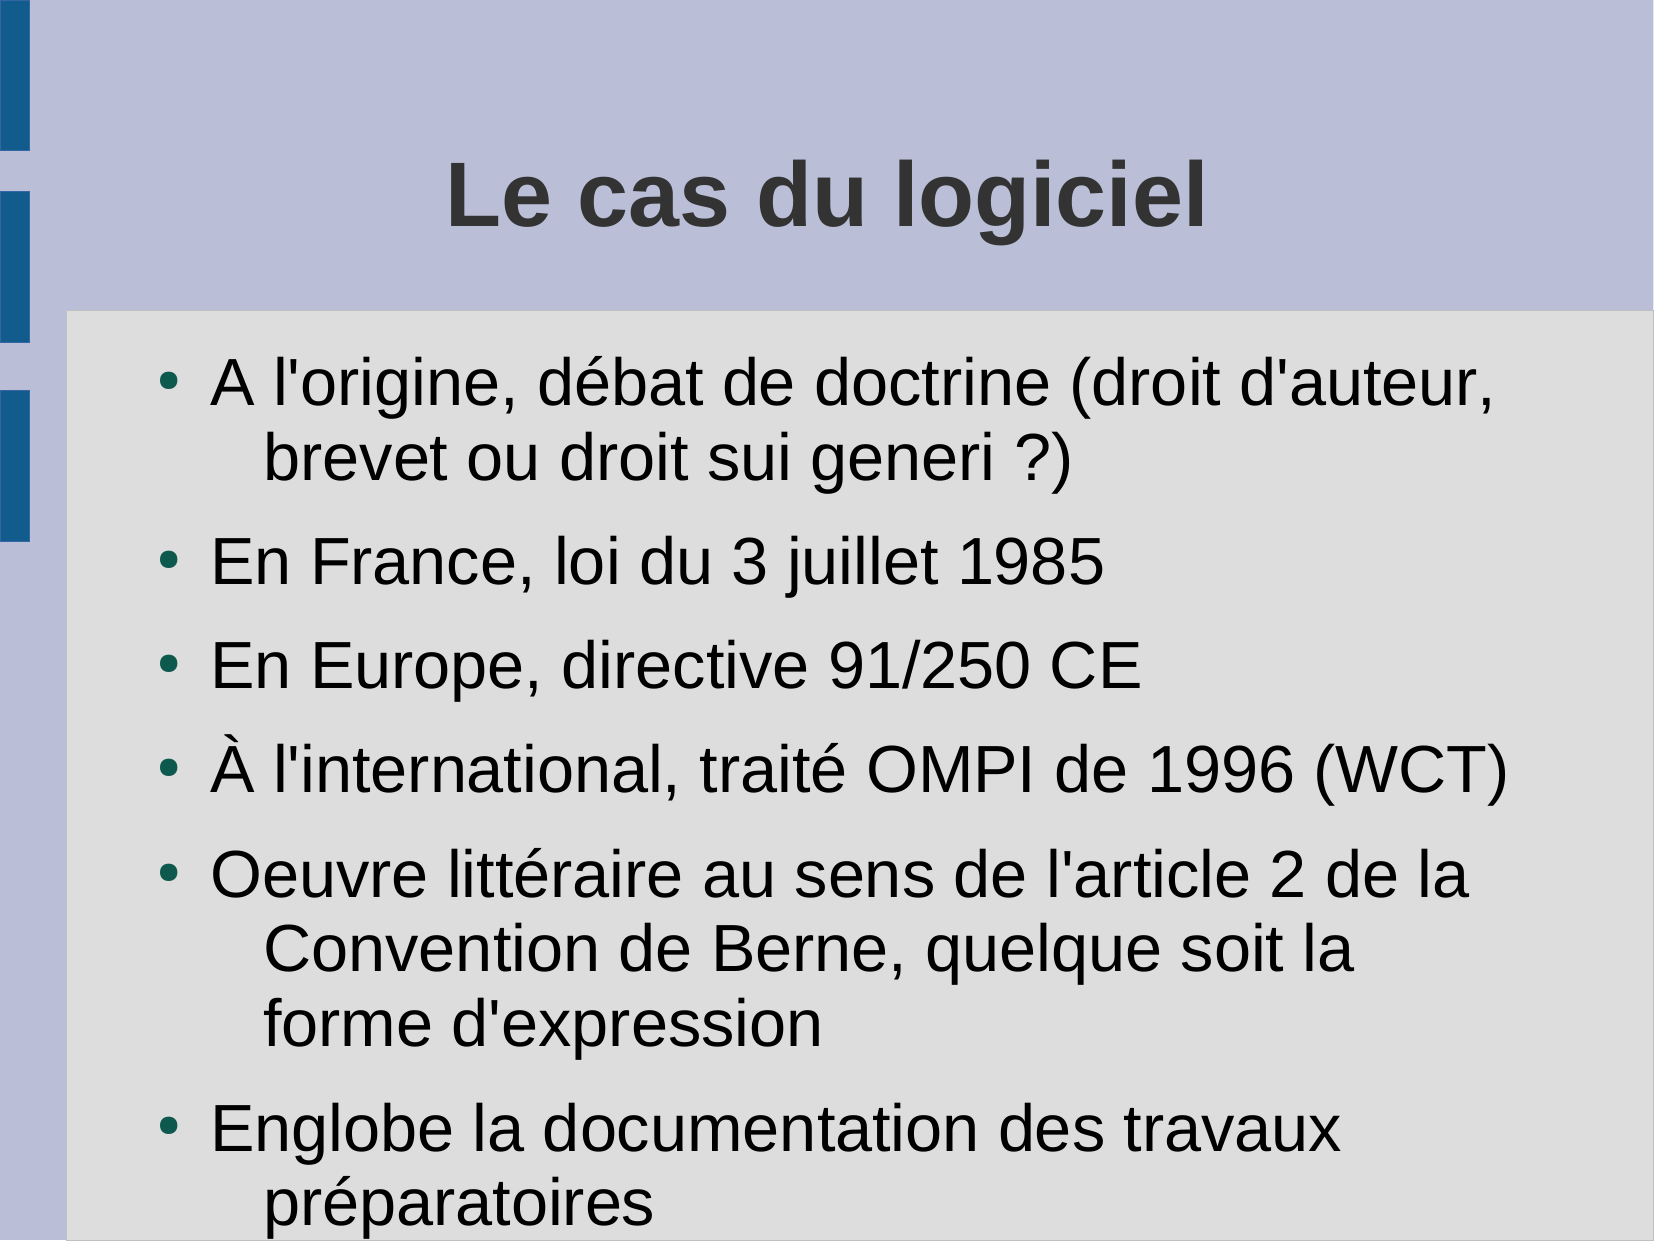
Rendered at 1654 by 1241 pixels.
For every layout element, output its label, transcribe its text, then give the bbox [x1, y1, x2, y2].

title Le cas du logiciel [121, 91, 1534, 299]
list A l'origine, débat de doctrine (droit d'auteur, brevet ou droit sui generi ?) En France, loi du 3 juillet 1985 En Europe, directive 91/250 CE À l'international, traité OMPI de 1996 (WCT) Oeuvre littéraire au sens de l'article 2 de la Convention de Berne, quelque soit la forme d'expression Englobe la documentation des travaux préparatoires [121, 344, 1534, 1159]
